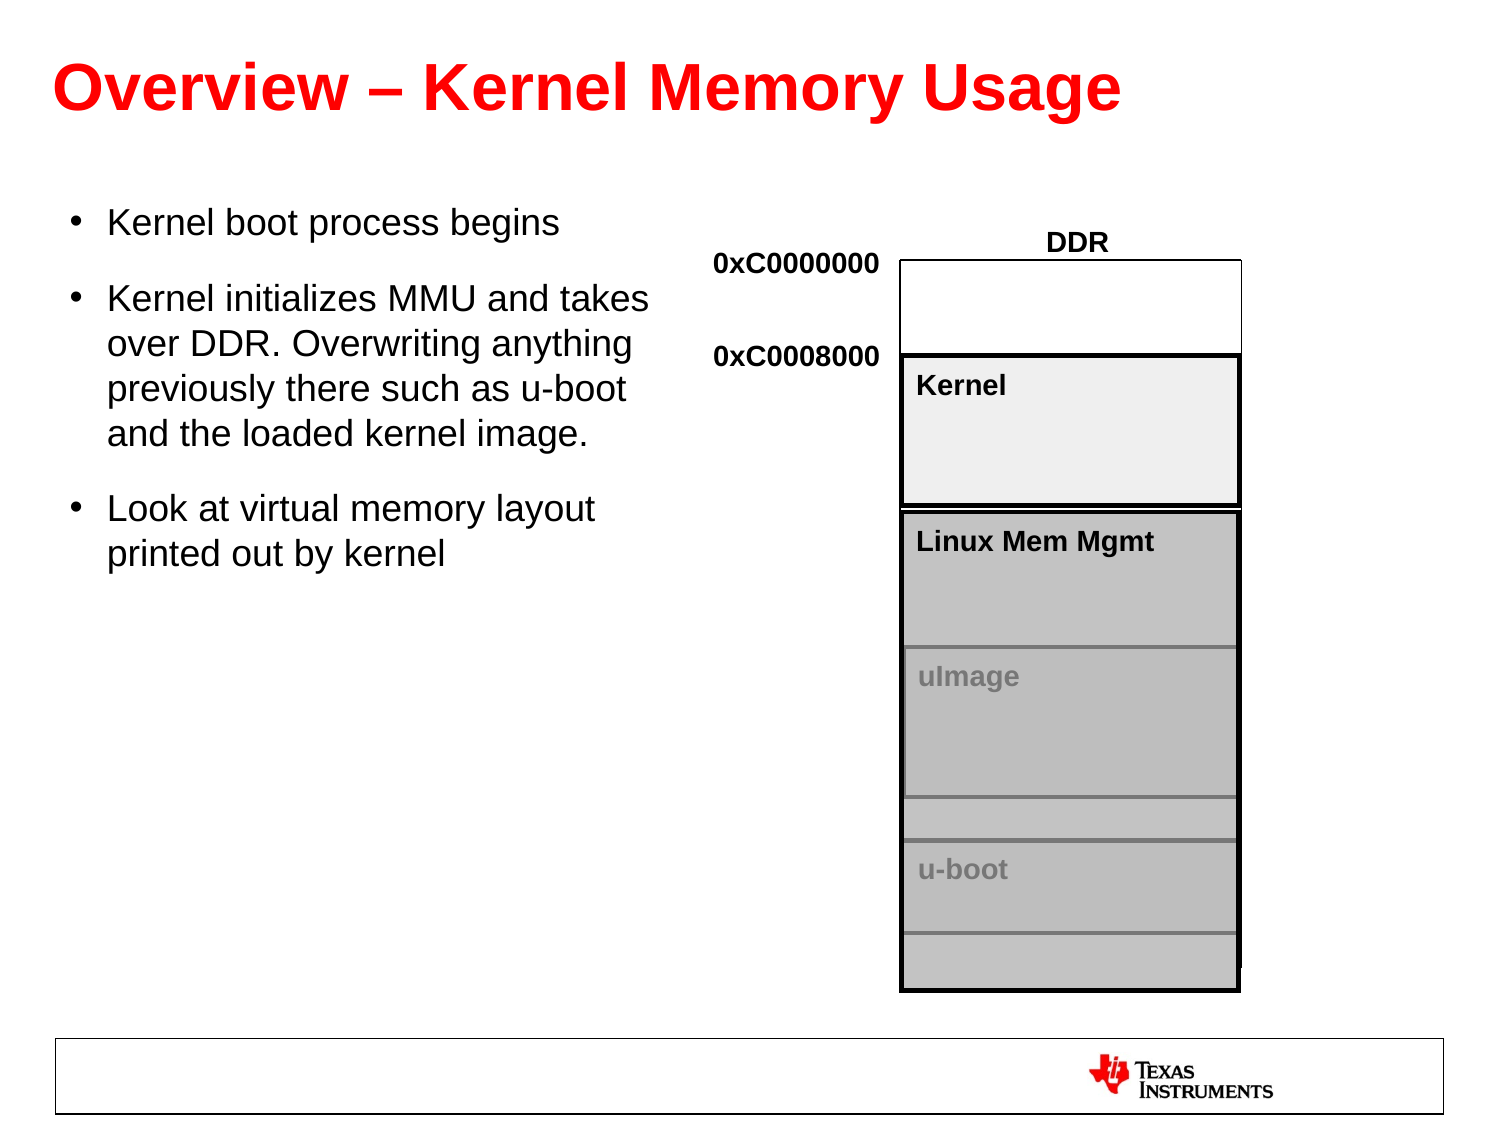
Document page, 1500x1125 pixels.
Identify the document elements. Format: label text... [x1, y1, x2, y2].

title Overview – Kernel Memory Usage [37, 23, 1426, 158]
text_box [901, 511, 1240, 991]
text_box Kernel [901, 358, 1023, 409]
text_box 0xC0000000 [692, 236, 895, 288]
picture [1087, 1052, 1274, 1099]
list Kernel boot process begins Kernel initializes MMU and takes over DDR. Overwriting anything previously there such as u-boot and the loaded kernel image. Look at virtual memory layout printed out by kernel [54, 190, 694, 887]
text_box 0xC0008000 [693, 329, 896, 381]
text_box [902, 355, 1240, 506]
text_box DDR [976, 215, 1179, 267]
text_box Linux Mem Mgmt [901, 514, 1220, 565]
